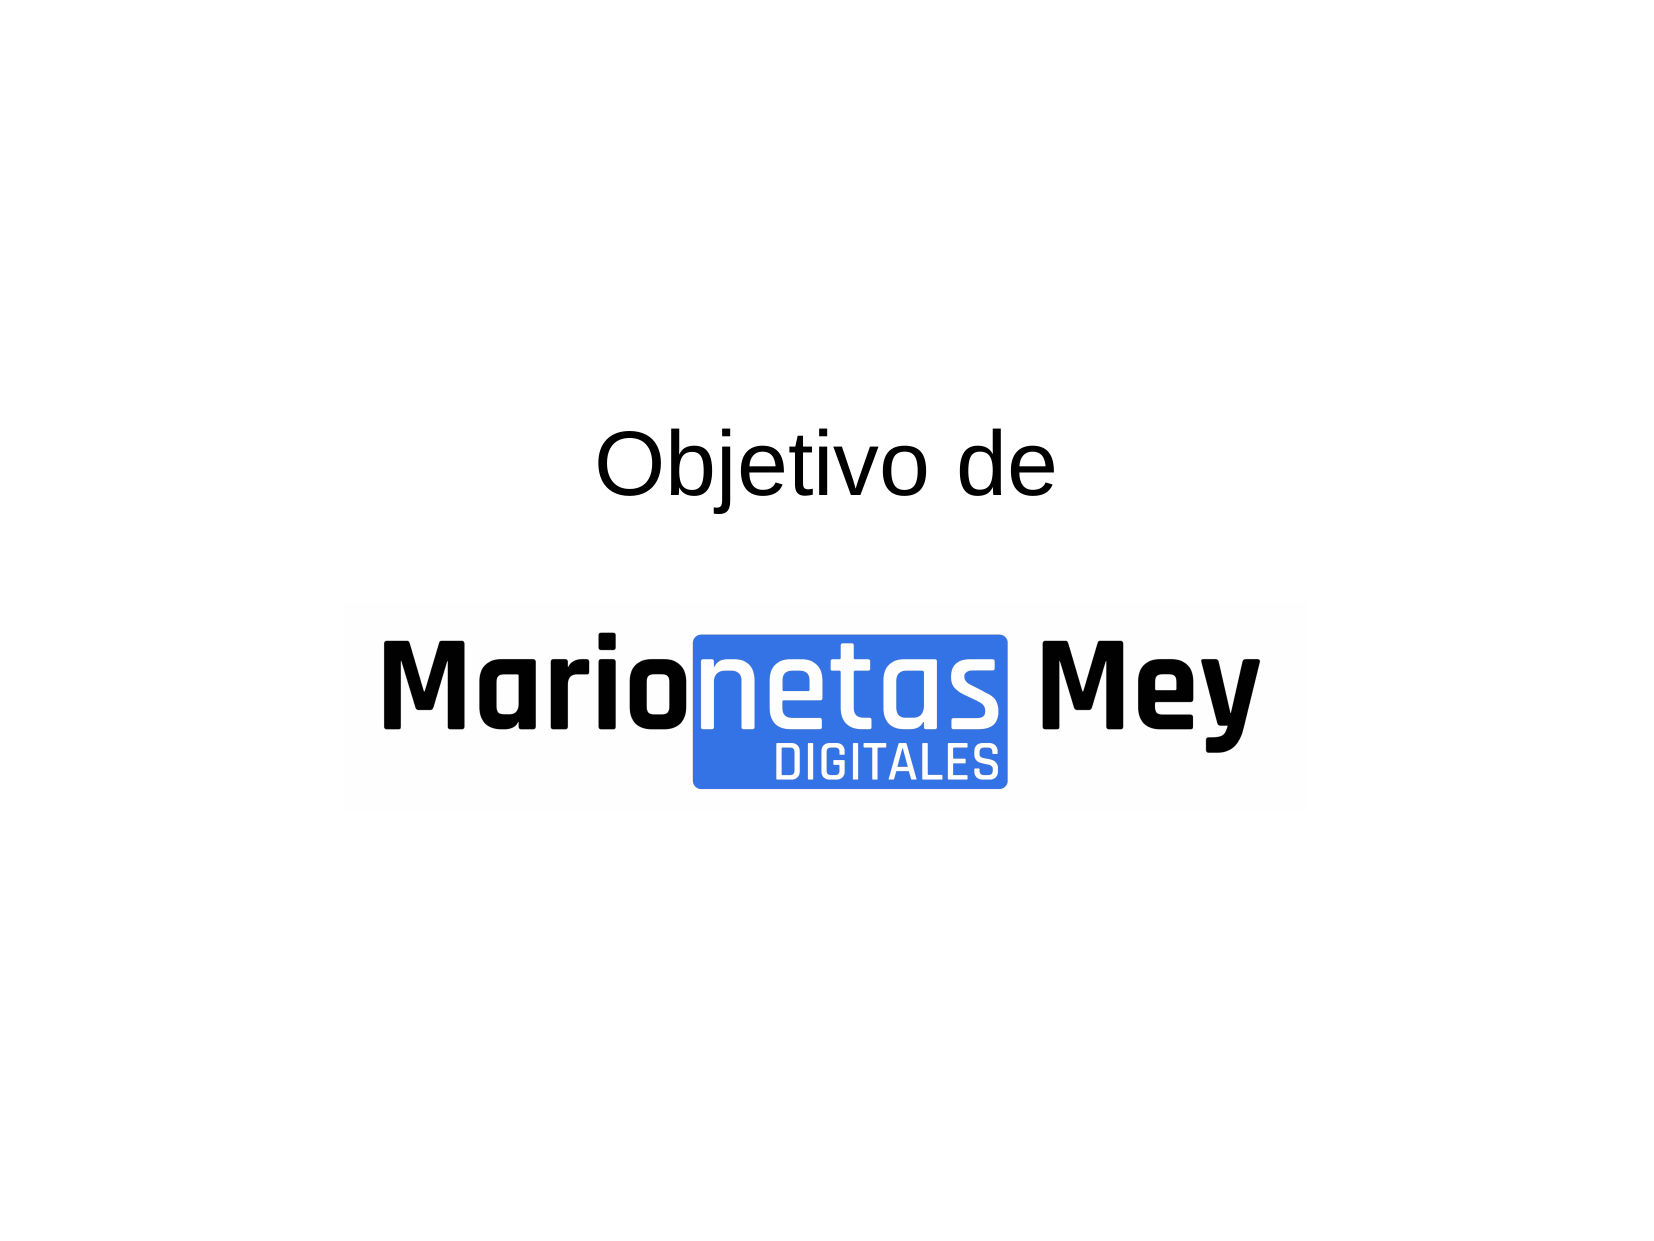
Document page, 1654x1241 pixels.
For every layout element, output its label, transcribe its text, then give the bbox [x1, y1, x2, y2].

title Objetivo de [82, 359, 1571, 567]
picture [344, 602, 1309, 811]
